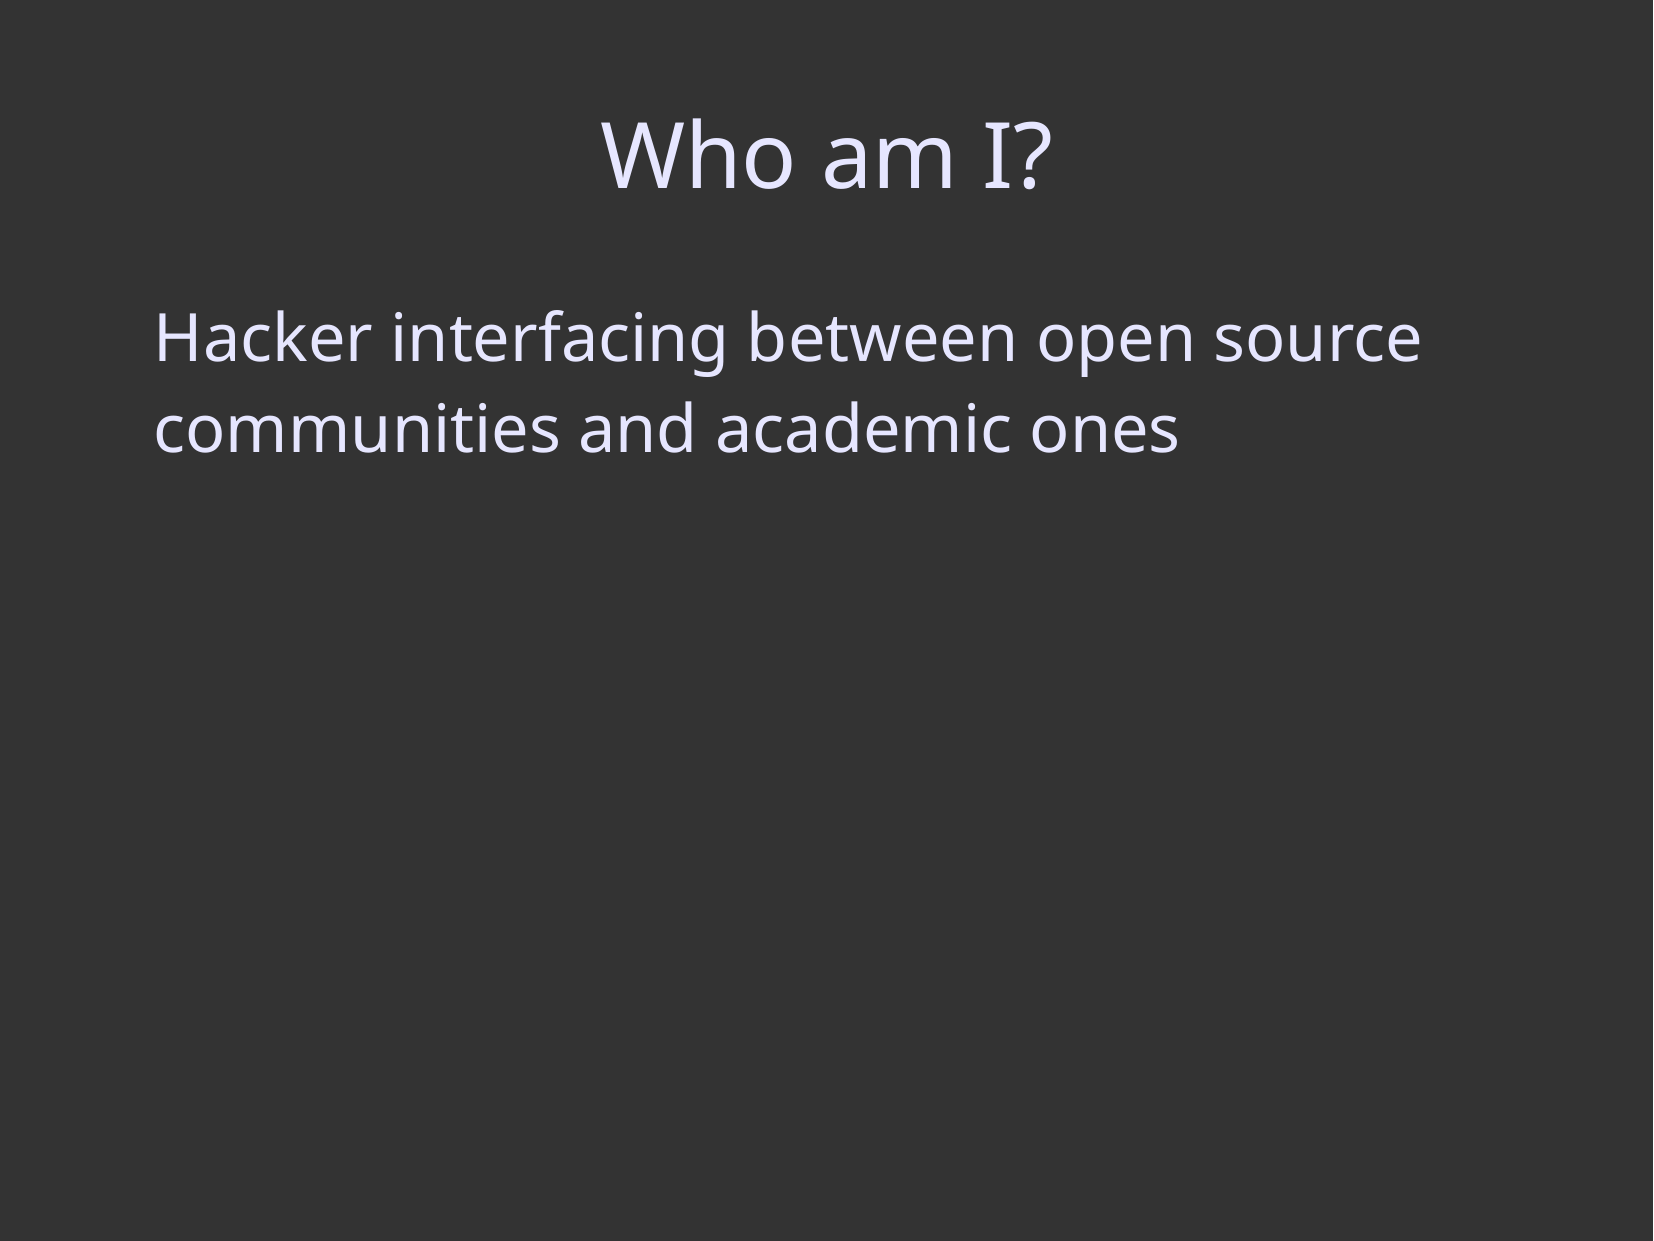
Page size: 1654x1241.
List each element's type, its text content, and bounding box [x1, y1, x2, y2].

list Hacker interfacing between open source communities and academic ones [82, 290, 1571, 1109]
title Who am I? [82, 49, 1571, 257]
